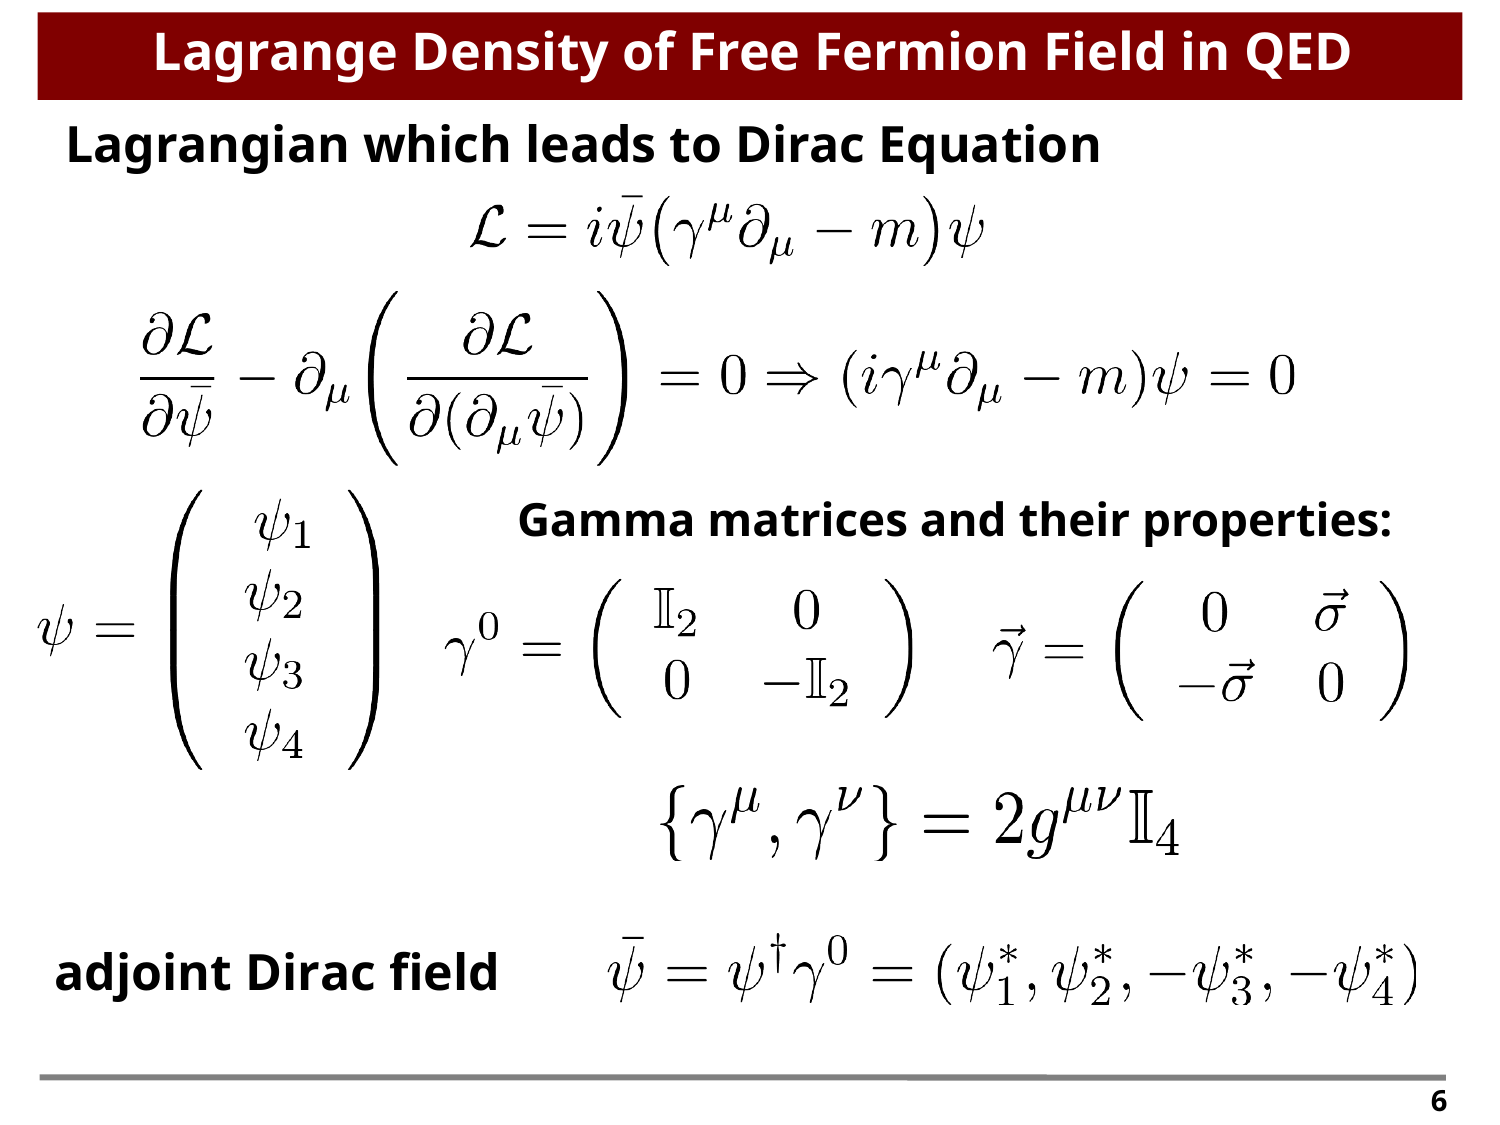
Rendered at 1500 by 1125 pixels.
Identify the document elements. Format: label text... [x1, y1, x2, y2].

picture [992, 612, 1408, 721]
list Gamma matrices and their properties: [362, 489, 1500, 612]
picture [37, 489, 380, 770]
picture [140, 291, 1295, 466]
text_box adjoint Dirac field [39, 933, 730, 1009]
list Lagrangian which leads to Dirac Equation [37, 111, 1444, 207]
title Lagrange Density of Free Fermion Field in QED [18, 12, 1489, 96]
picture [659, 785, 1179, 861]
picture [607, 933, 1416, 1006]
picture [469, 195, 984, 266]
picture [444, 612, 913, 718]
